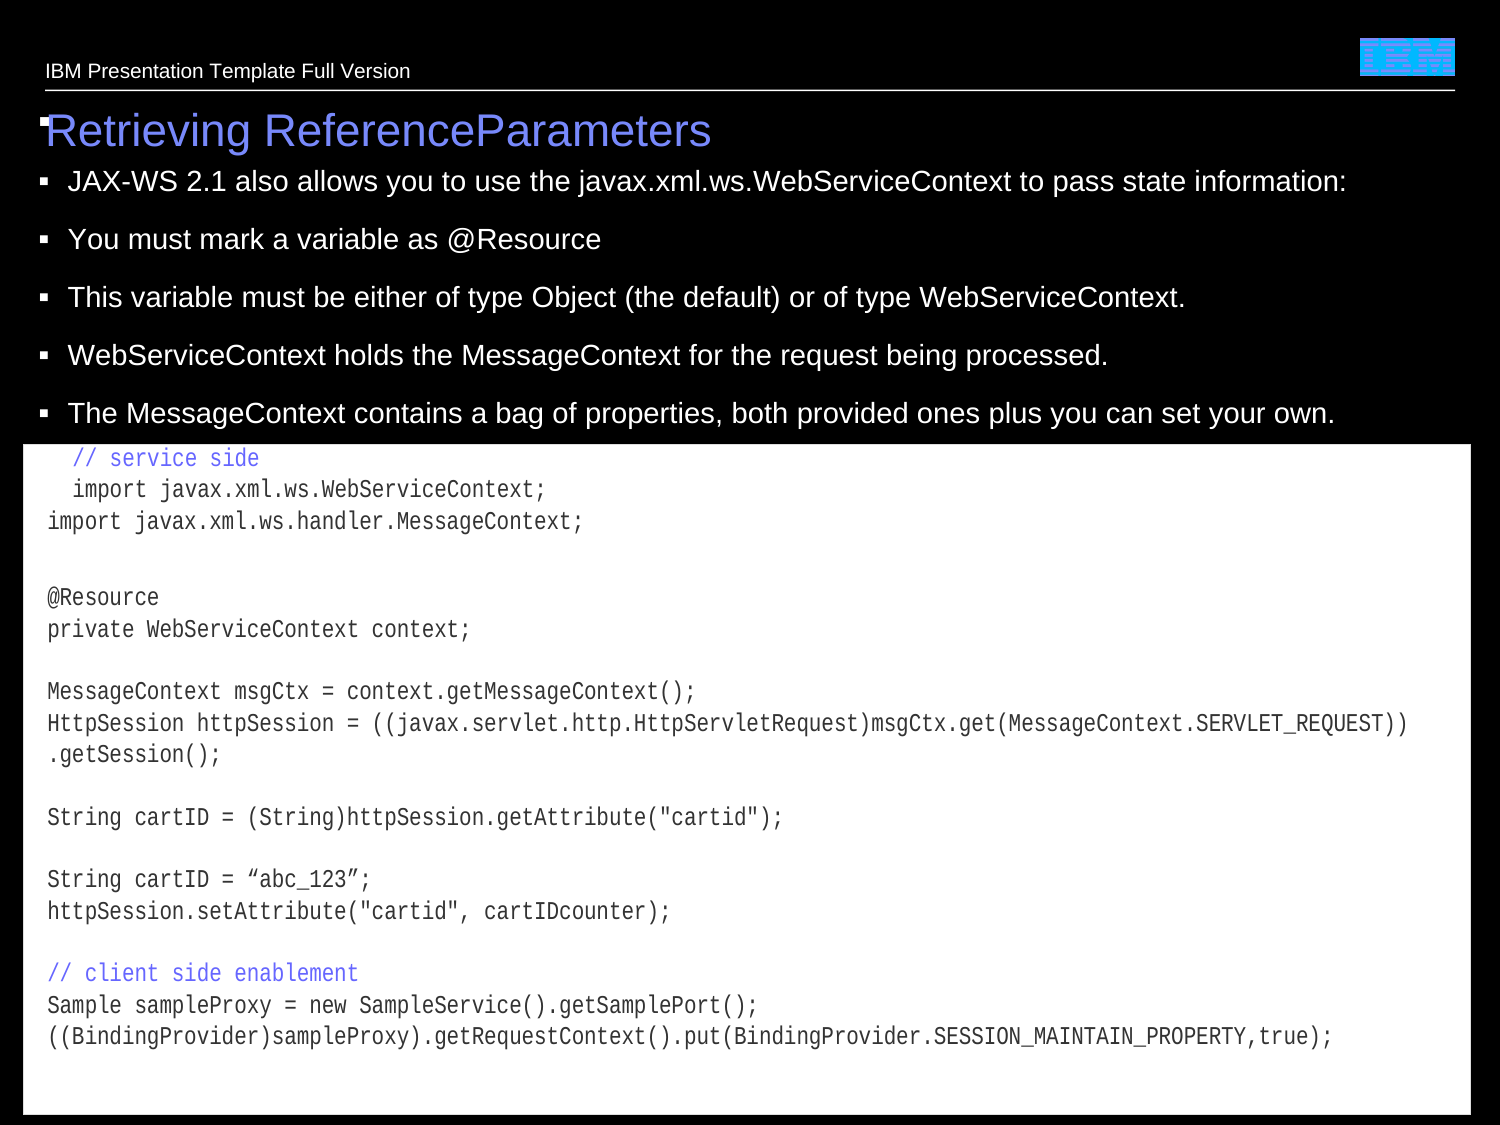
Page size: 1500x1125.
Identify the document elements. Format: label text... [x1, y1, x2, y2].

text_box IBM Presentation Template Full Version [30, 37, 1306, 83]
title Retrieving ReferenceParameters [1450, 97, 1456, 218]
text_box // service side import javax.xml.ws.WebServiceContext; import javax.xml.ws.handler.MessageContext; @Resource private WebServiceContext context; MessageContext msgCtx = context.getMessageContext(); HttpSession httpSession = ((javax.servlet.http.HttpServletRequest)msgCtx.get(MessageContext.SERVLET_REQUEST)) .getSession(); String cartID = (String)httpSession.getAttribute("cartid"); String cartID = “abc_123”; httpSession.setAttribute("cartid", cartIDcounter); // client side enablement Sample sampleProxy = new SampleService().getSamplePort(); ((BindingProvider)sampleProxy).getRequestContext().put(BindingProvider.SESSION_MAINTAIN_PROPERTY,true); [23, 445, 1471, 1114]
list JAX-WS 2.1 also allows you to use the javax.xml.ws.WebServiceContext to pass state information: You must mark a variable as @Resource This variable must be either of type Object (the default) or of type WebServiceContext. WebServiceContext holds the MessageContext for the request being processed. The MessageContext contains a bag of properties, both provided ones plus you can set your own. [24, 95, 1450, 445]
